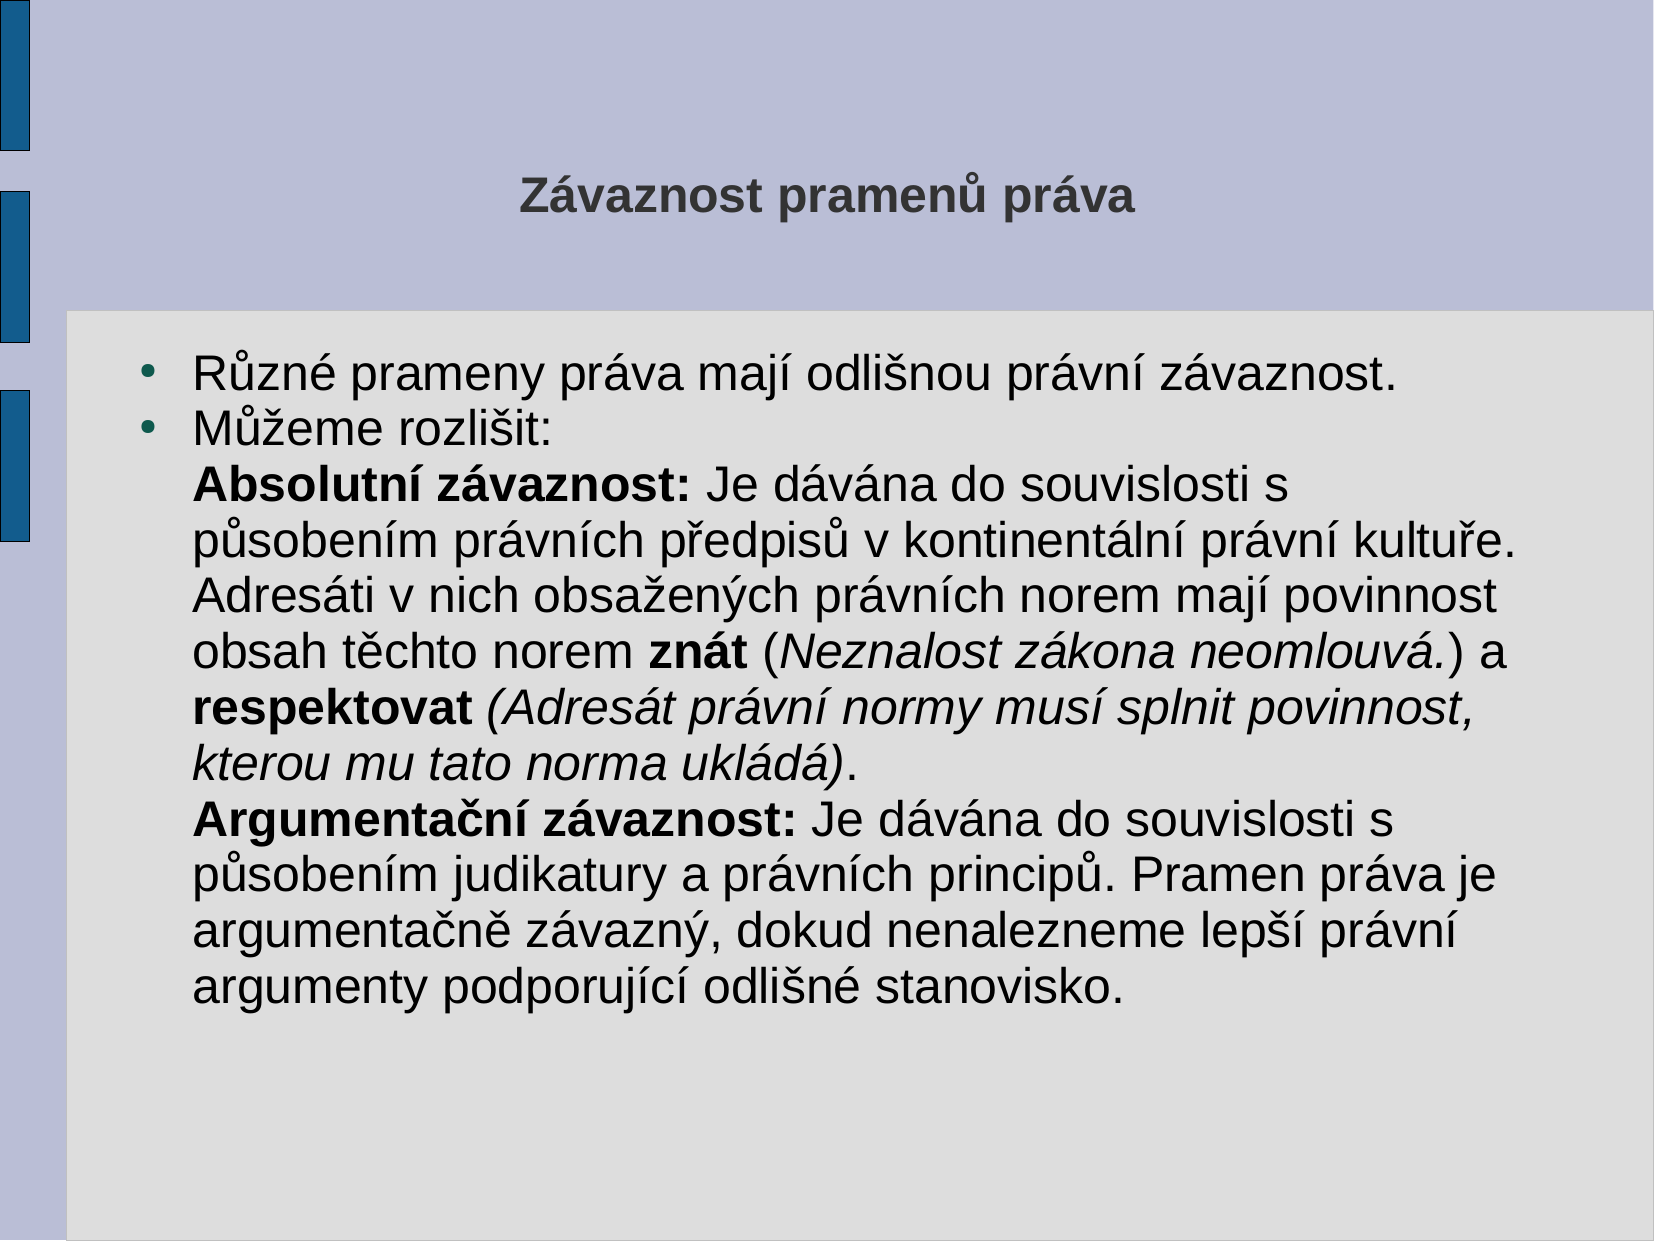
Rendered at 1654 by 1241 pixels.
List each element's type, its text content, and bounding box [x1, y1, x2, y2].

title Závaznost pramenů práva [121, 91, 1534, 299]
list Různé prameny práva mají odlišnou právní závaznost. Můžeme rozlišit: Absolutní závaznost: Je dávána do souvislosti s působením právních předpisů v kontinentální právní kultuře. Adresáti v nich obsažených právních norem mají povinnost obsah těchto norem znát (Neznalost zákona neomlouvá.) a respektovat (Adresát právní normy musí splnit povinnost, kterou mu tato norma ukládá). Argumentační závaznost: Je dávána do souvislosti s působením judikatury a právních principů. Pramen práva je argumentačně závazný, dokud nenalezneme lepší právní argumenty podporující odlišné stanovisko. [121, 344, 1534, 1127]
